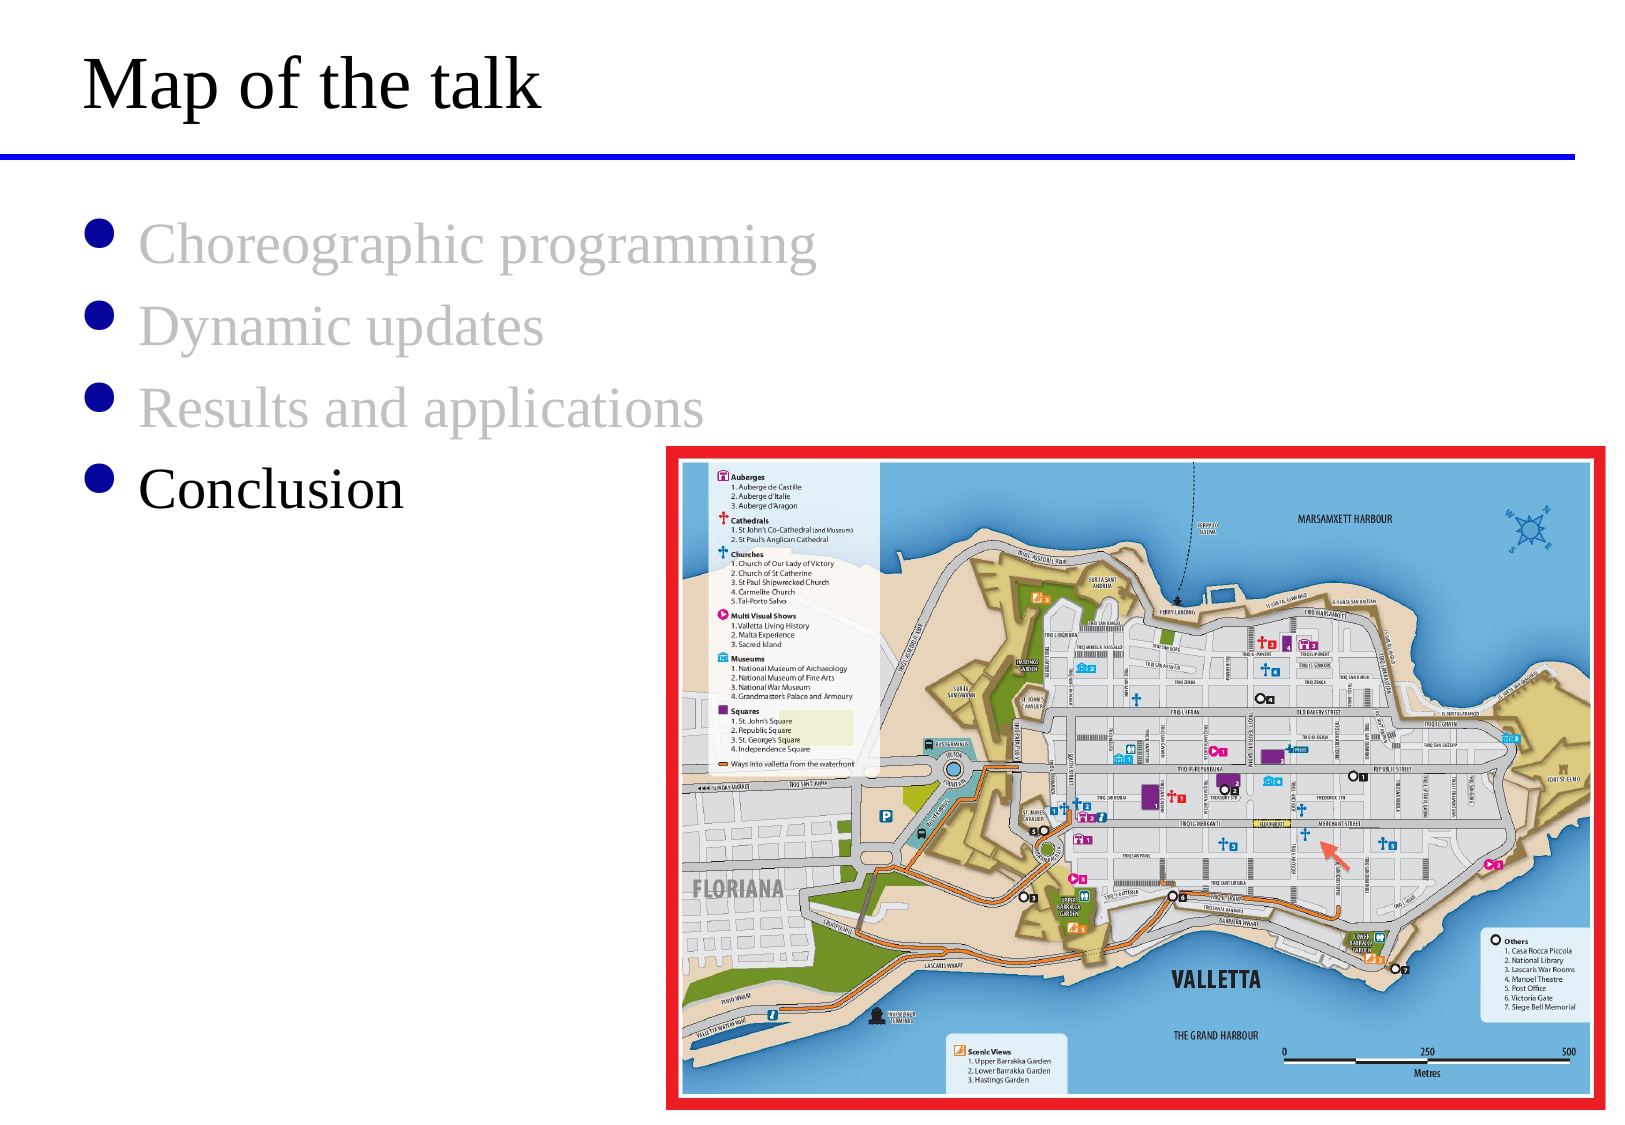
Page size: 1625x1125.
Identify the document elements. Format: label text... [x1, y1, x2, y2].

title Map of the talk [67, 27, 1544, 131]
list Choreographic programming Dynamic updates Results and applications Conclusion [67, 198, 1544, 1061]
picture [666, 446, 1606, 1111]
